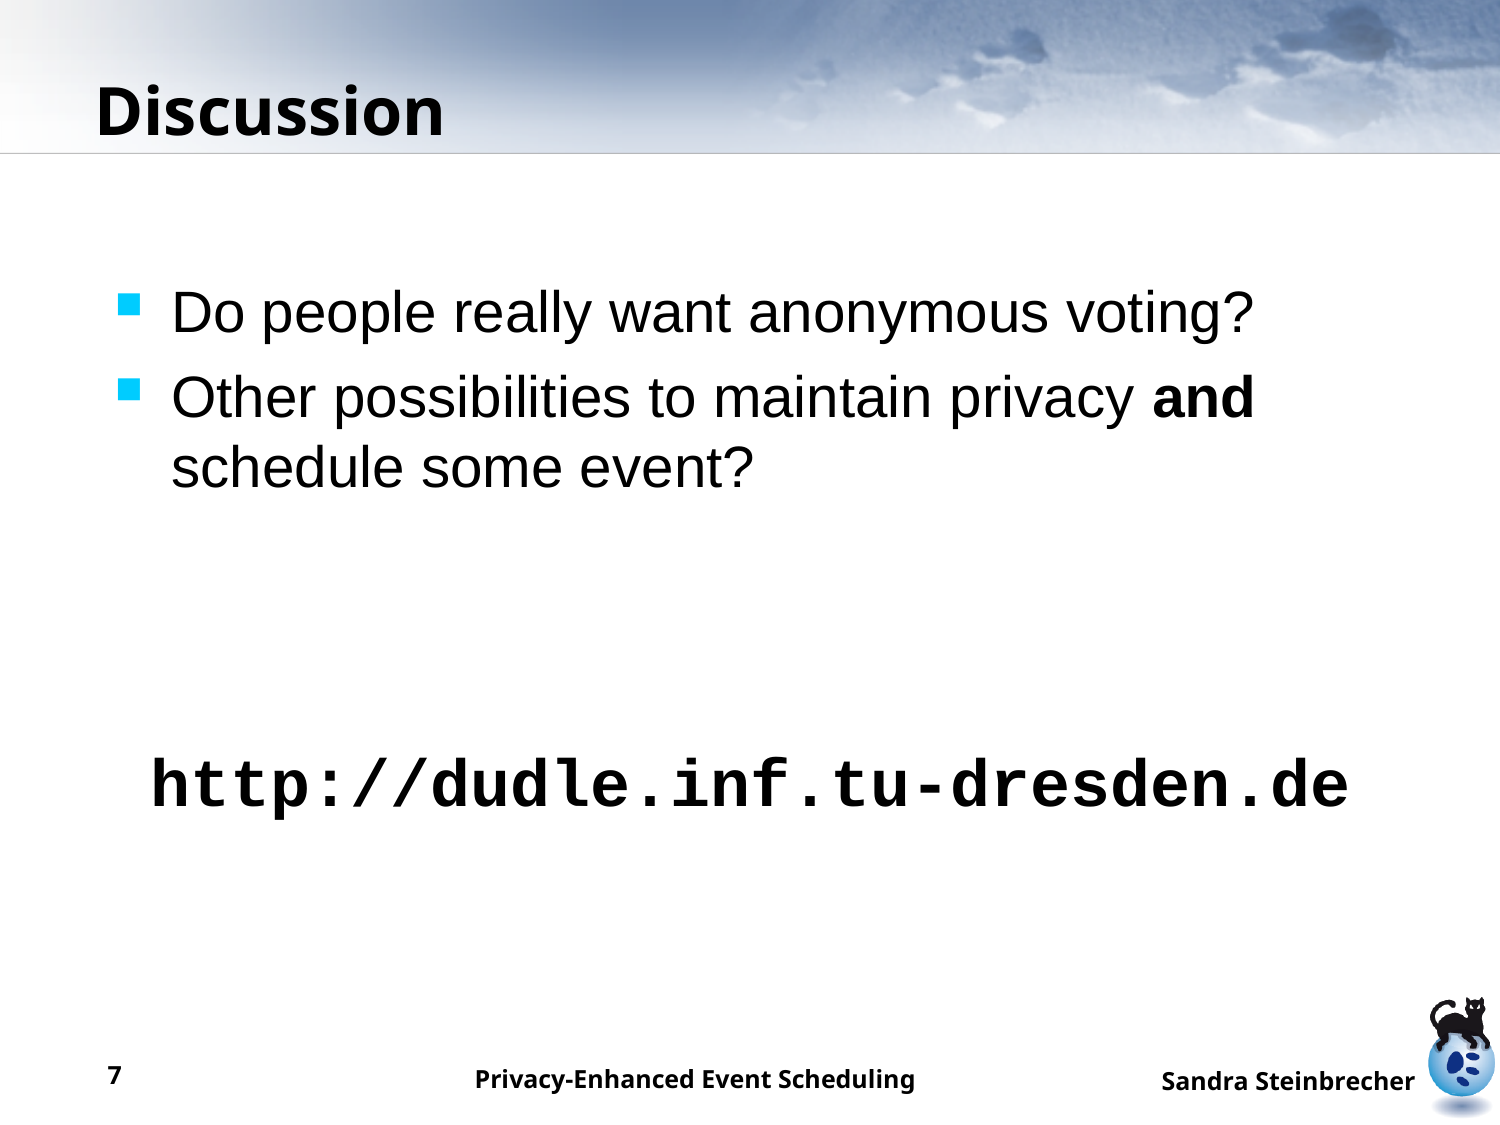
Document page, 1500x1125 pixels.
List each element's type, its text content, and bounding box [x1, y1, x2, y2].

text_box http://dudle.inf.tu-dresden.de [85, 732, 1415, 828]
picture [1437, 987, 1500, 1125]
picture [0, 0, 1500, 198]
list Do people really want anonymous voting? Other possibilities to maintain privacy and schedule some event? [100, 267, 1451, 680]
title Discussion [94, 28, 1388, 190]
